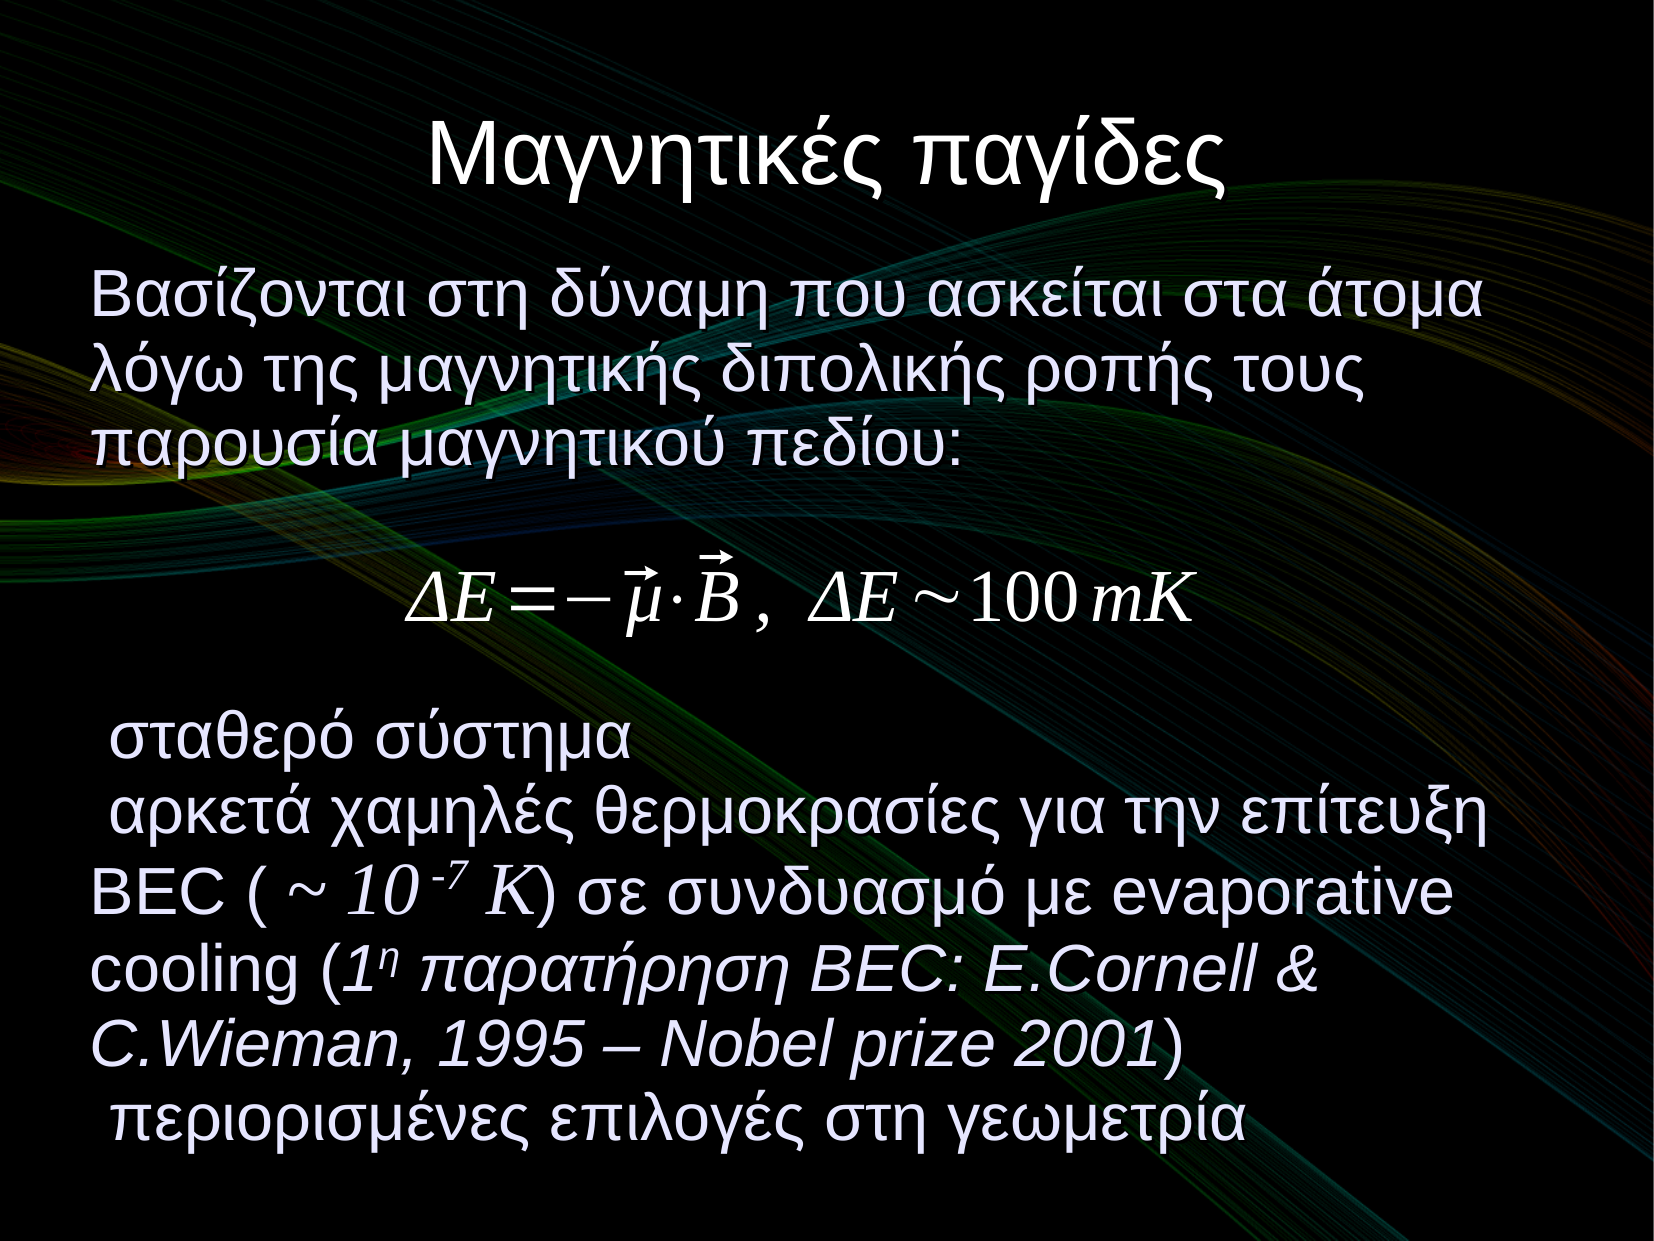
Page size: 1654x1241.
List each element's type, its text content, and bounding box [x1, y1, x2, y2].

chart [393, 545, 1201, 638]
title Μαγνητικές παγίδες [82, 56, 1571, 248]
text_box Βασίζονται στη δύναμη που ασκείται στα άτομα λόγω της μαγνητικής διπολικής ροπής τους παρουσία μαγνητικού πεδίου: [75, 248, 1576, 488]
text_box σταθερό σύστημα αρκετά χαμηλές θερμοκρασίες για την επίτευξη BEC ( ~ 10 -7 Κ) σε συνδυασμό με evaporative cooling (1η παρατήρηση BEC: E.Cornell & C.Wieman, 1995 – Nobel prize 2001) περιορισμένες επιλογές στη γεωμετρία [75, 690, 1576, 1163]
picture [0, 0, 1654, 1241]
